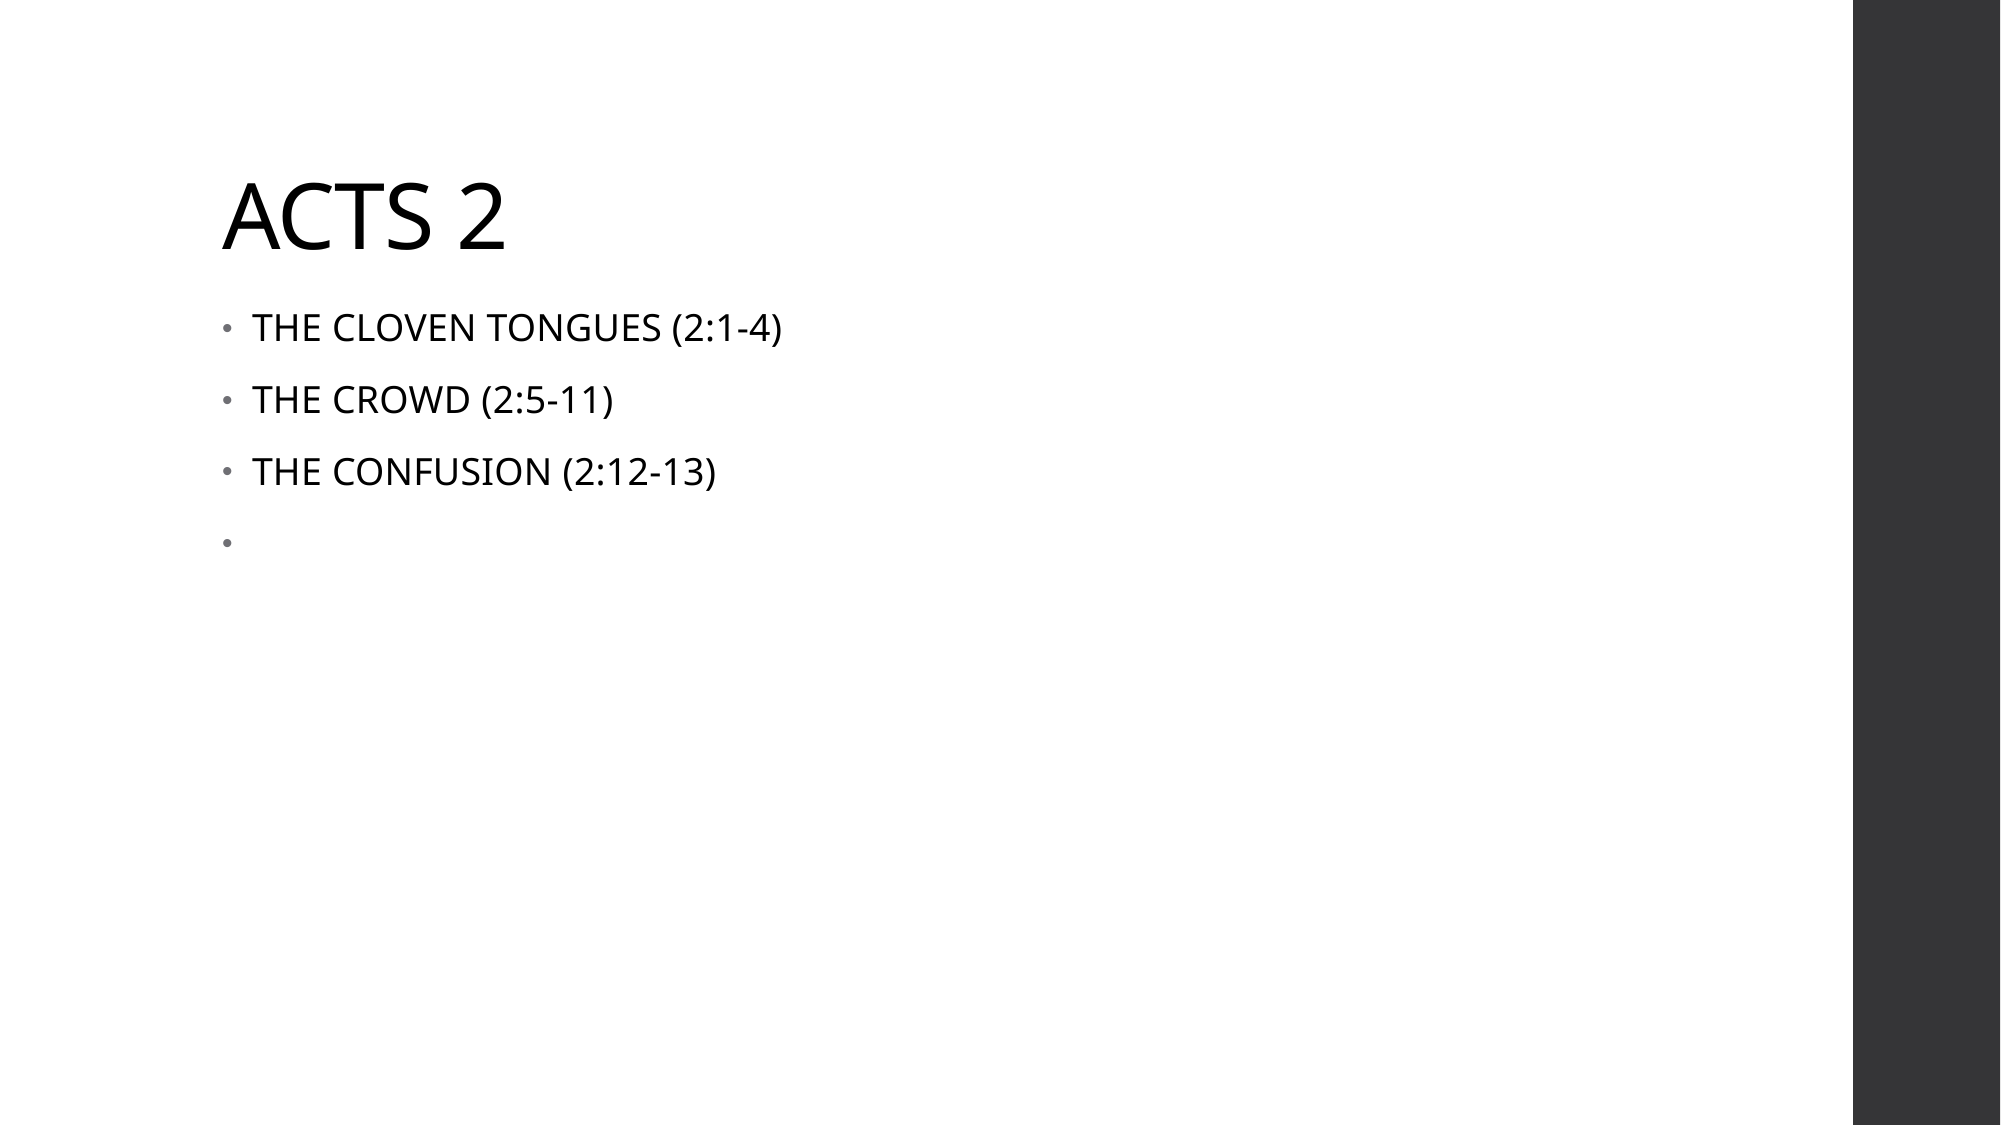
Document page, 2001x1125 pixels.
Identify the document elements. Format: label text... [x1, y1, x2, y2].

title ACTS 2 [206, 60, 1797, 278]
list THE CLOVEN TONGUES (2:1-4) THE CROWD (2:5-11) THE CONFUSION (2:12-13) [206, 299, 1617, 1014]
